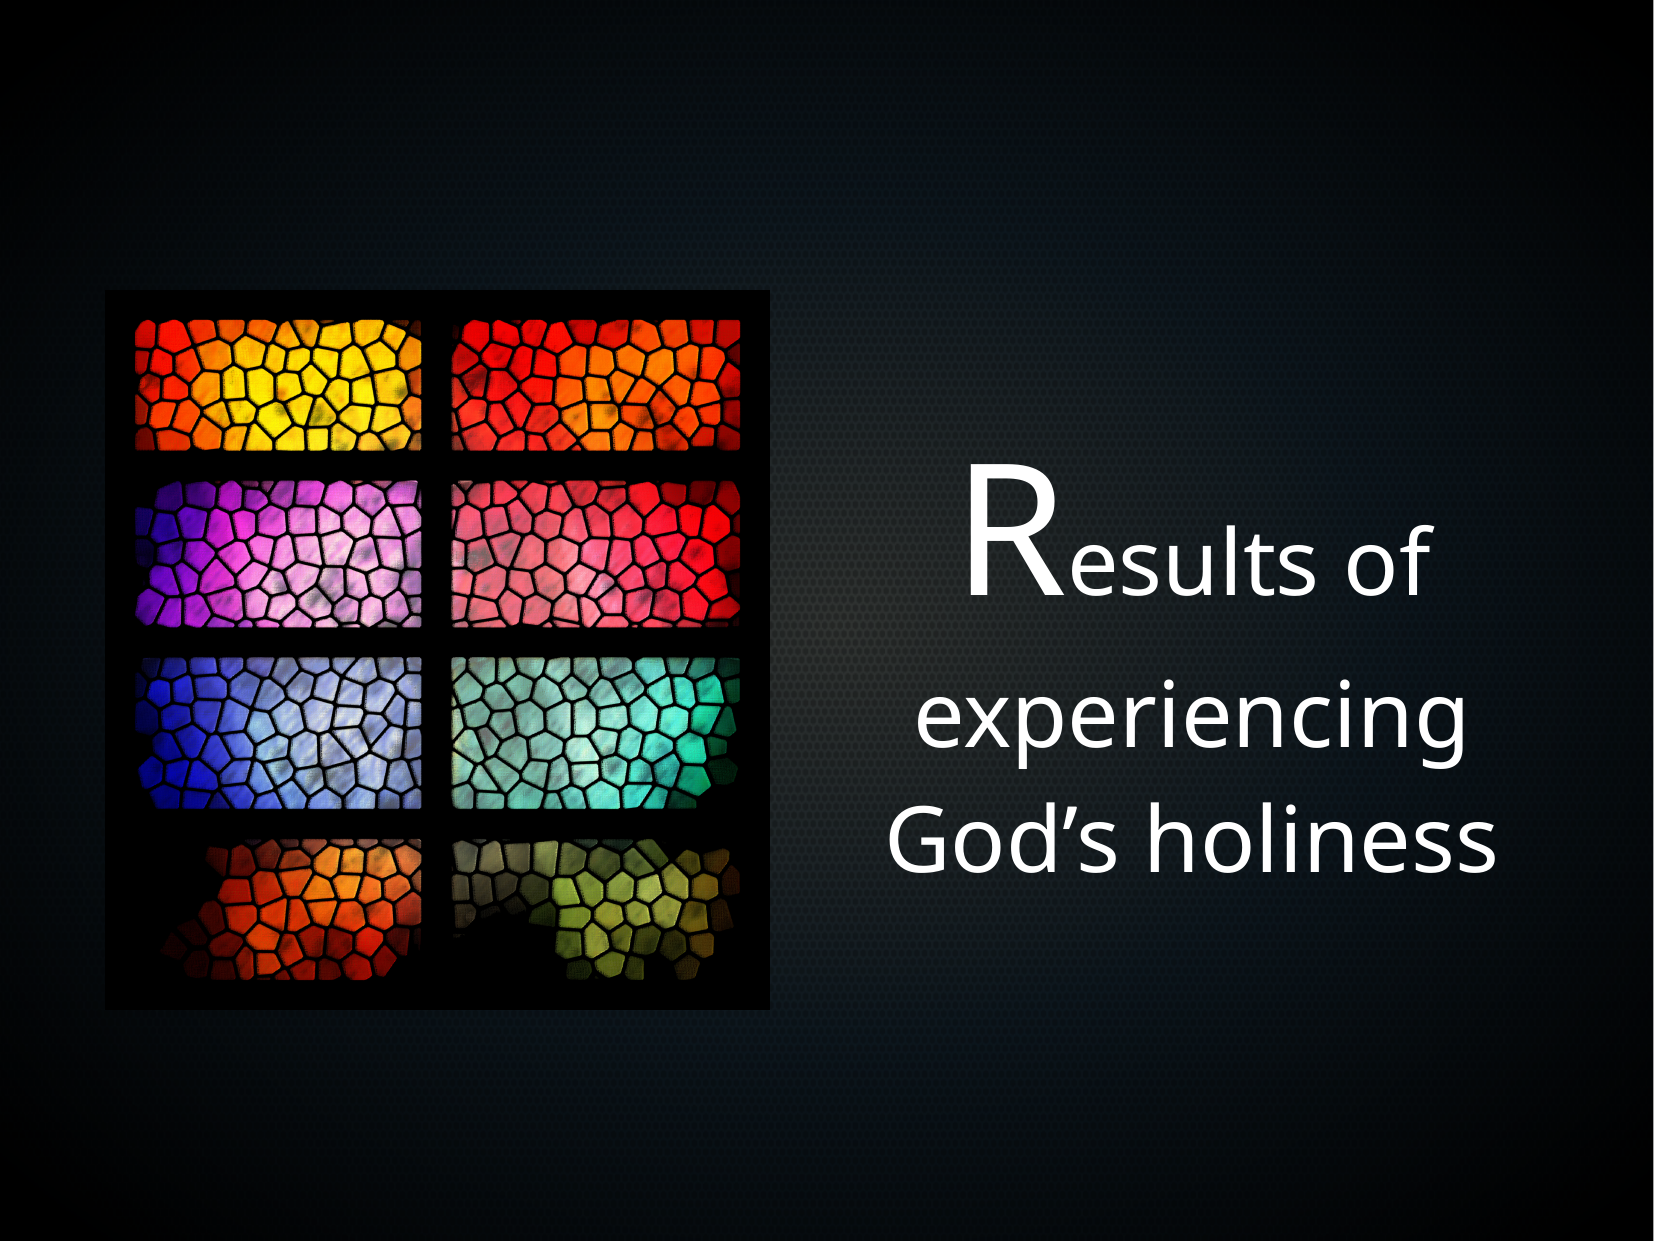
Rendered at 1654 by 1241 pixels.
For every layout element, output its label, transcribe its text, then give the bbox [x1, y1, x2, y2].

picture [0, 0, 1654, 1241]
list Results of experiencing God’s holiness [828, 290, 1539, 1010]
